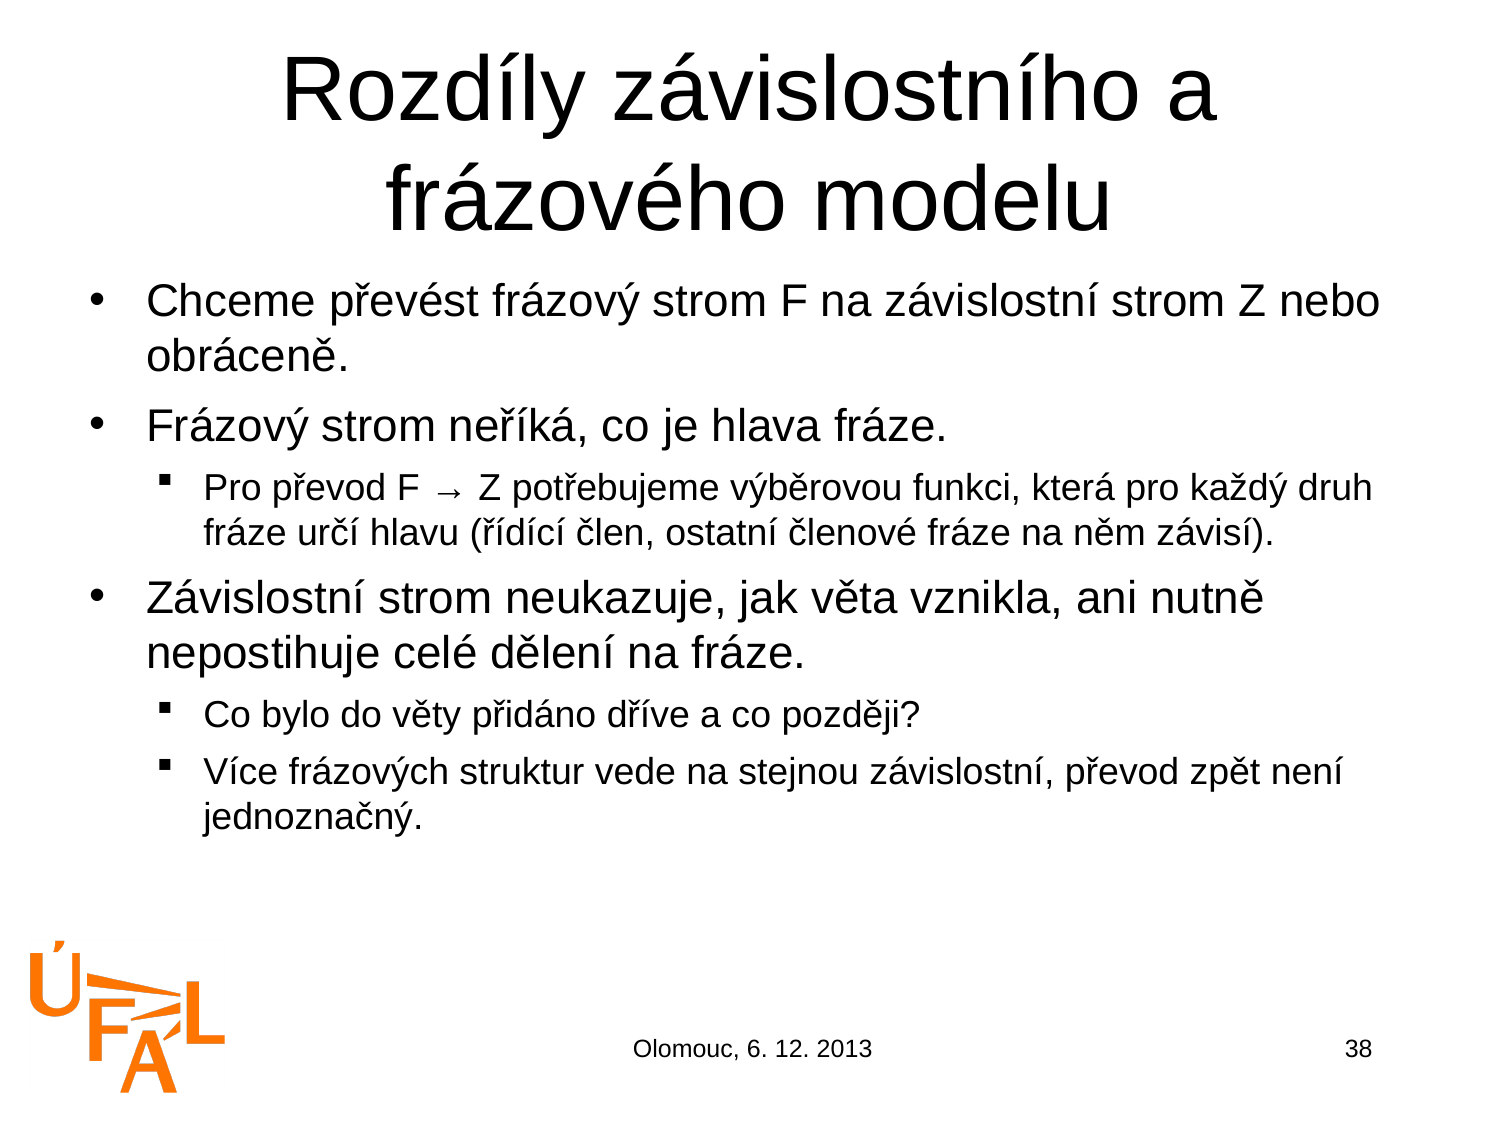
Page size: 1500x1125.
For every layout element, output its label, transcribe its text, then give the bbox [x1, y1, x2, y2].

picture [29, 940, 225, 1093]
title Rozdíly závislostního a frázového modelu [75, 14, 1426, 262]
list Chceme převést frázový strom F na závislostní strom Z nebo obráceně. Frázový strom neříká, co je hlava fráze. Pro převod F → Z potřebujeme výběrovou funkci, která pro každý druh fráze určí hlavu (řídící člen, ostatní členové fráze na něm závisí). Závislostní strom neukazuje, jak věta vznikla, ani nutně nepostihuje celé dělení na fráze. Co bylo do věty přidáno dříve a co později? Více frázových struktur vede na stejnou závislostní, převod zpět není jednoznačný. [75, 262, 1426, 932]
